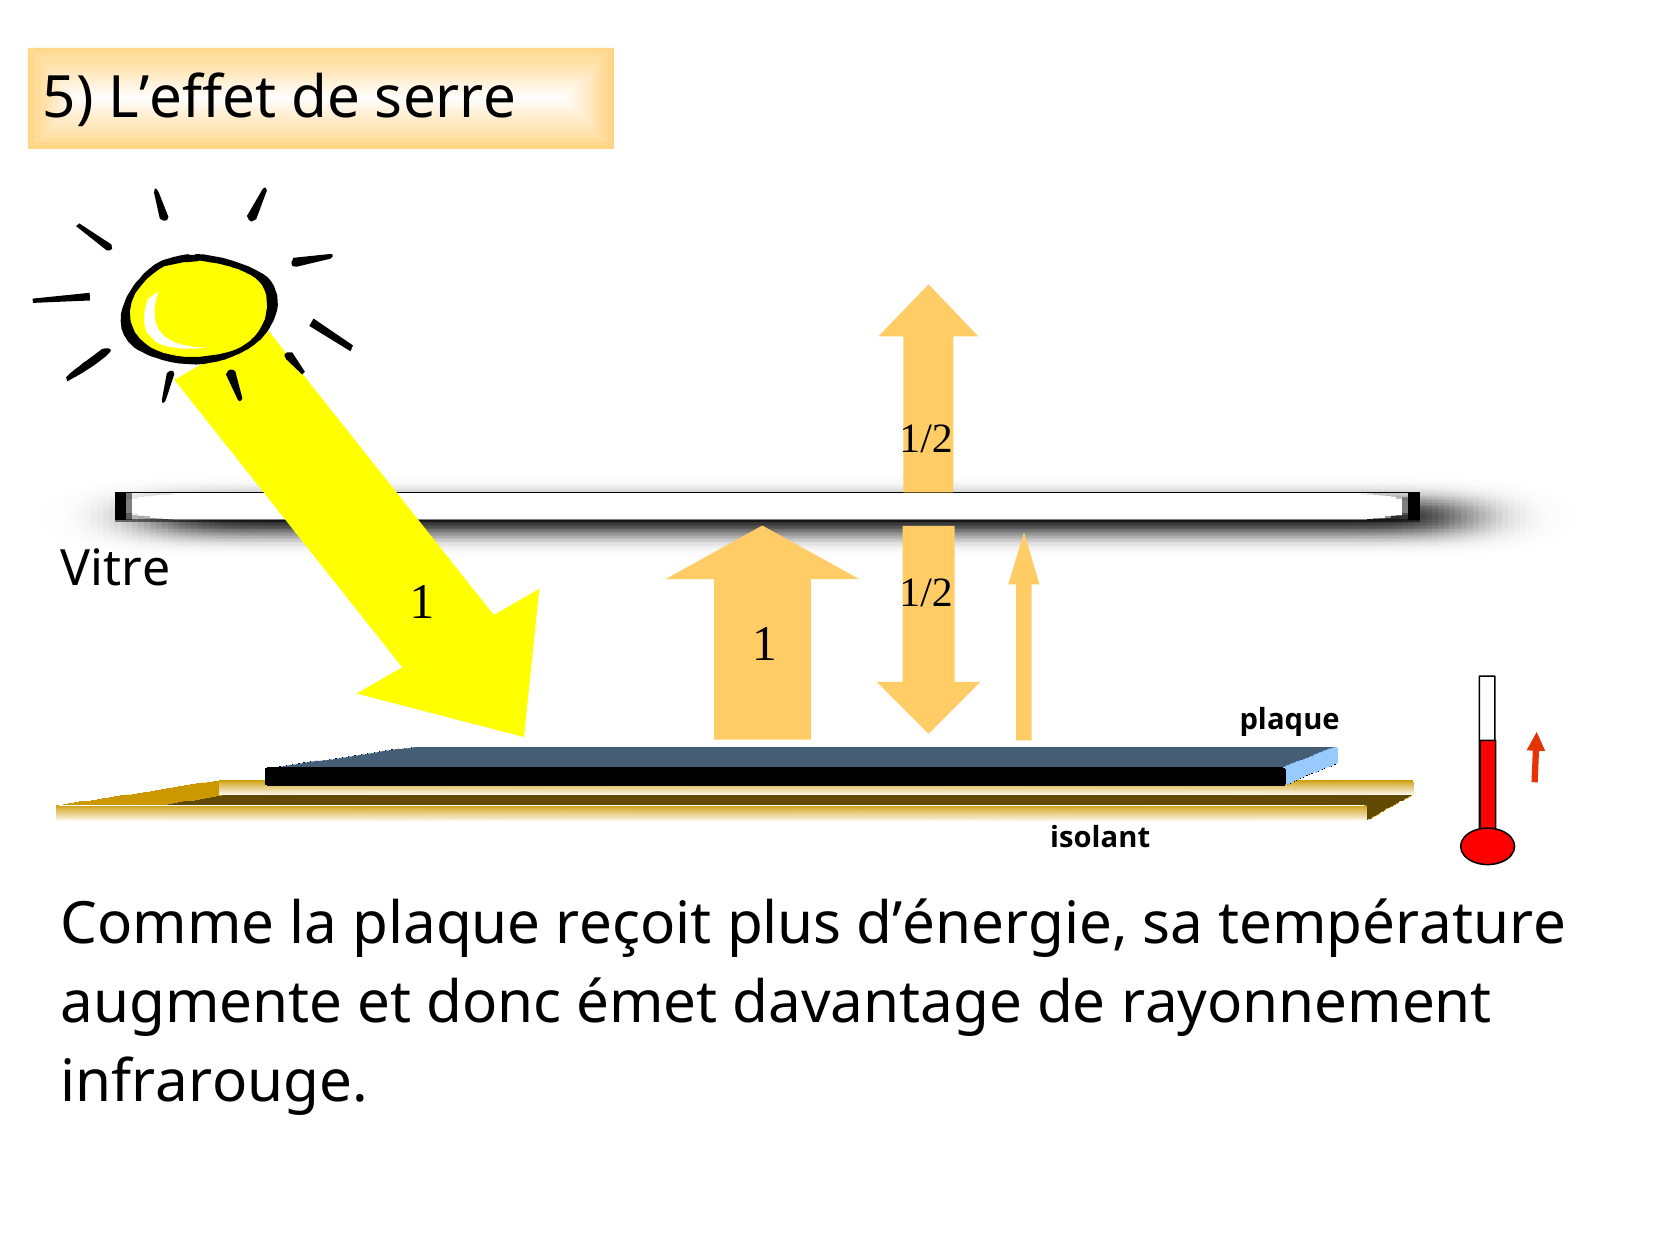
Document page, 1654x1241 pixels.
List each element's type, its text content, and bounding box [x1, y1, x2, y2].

text_box [903, 474, 954, 493]
text_box [246, 187, 267, 222]
picture [382, 472, 1591, 564]
text_box 1/2 [899, 416, 975, 474]
text_box 1/2 [899, 569, 975, 628]
text_box 5) L’effet de serre [28, 48, 613, 149]
text_box [878, 284, 979, 416]
text_box [76, 223, 113, 251]
text_box Vitre [45, 523, 209, 566]
text_box [1460, 676, 1515, 865]
text_box [32, 292, 91, 303]
text_box [291, 254, 333, 267]
picture [44, 737, 1429, 832]
text_box 1 [751, 616, 787, 687]
text_box Comme la plaque reçoit plus d’énergie, sa température augmente et donc émet davantage de rayonnement infrarouge. [45, 873, 1597, 1162]
text_box [1008, 532, 1040, 741]
text_box [902, 525, 955, 569]
text_box [66, 348, 112, 382]
text_box 1 [409, 575, 445, 645]
text_box [28, 47, 615, 149]
text_box [665, 525, 860, 740]
text_box [120, 254, 540, 738]
text_box [876, 628, 981, 734]
text_box isolant [1035, 808, 1287, 873]
text_box [309, 318, 353, 352]
picture [27, 472, 319, 564]
text_box plaque [1224, 690, 1477, 766]
text_box [154, 188, 169, 221]
